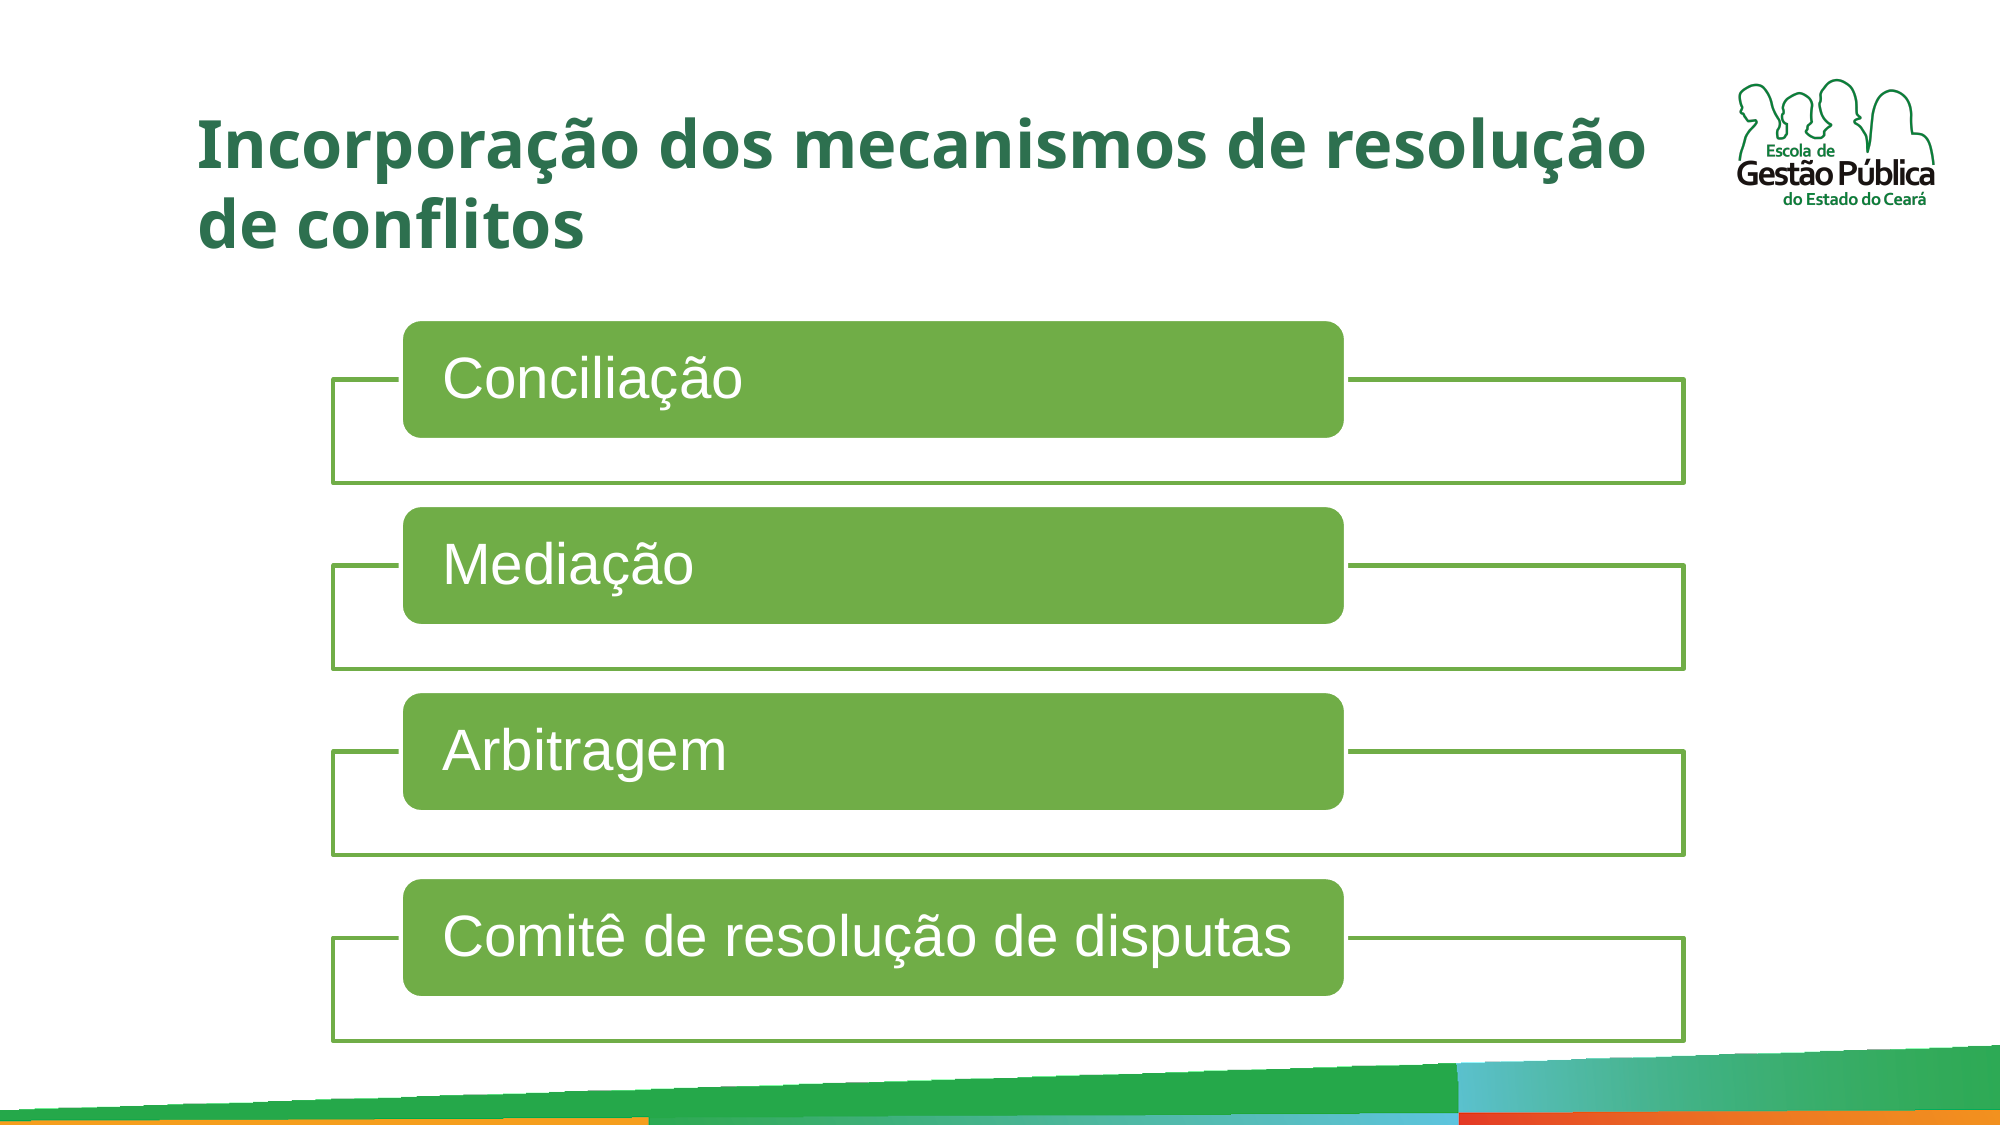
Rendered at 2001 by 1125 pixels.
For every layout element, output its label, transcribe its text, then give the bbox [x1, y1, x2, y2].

picture [0, 1045, 2000, 1125]
text_box Arbitragem [406, 696, 1341, 807]
text_box [407, 318, 1339, 324]
text_box Comitê de resolução de disputas [406, 882, 1341, 993]
text_box [407, 504, 1339, 510]
text_box [407, 691, 1339, 696]
text_box [333, 511, 1684, 669]
text_box [333, 697, 1684, 855]
text_box Conciliação [406, 324, 1341, 435]
text_box [333, 883, 1684, 1041]
text_box [408, 877, 1339, 882]
text_box Incorporação dos mecanismos de resolução de conflitos [182, 94, 1684, 190]
picture [1725, 31, 1947, 253]
text_box Mediação [406, 510, 1341, 621]
text_box [333, 325, 1684, 483]
